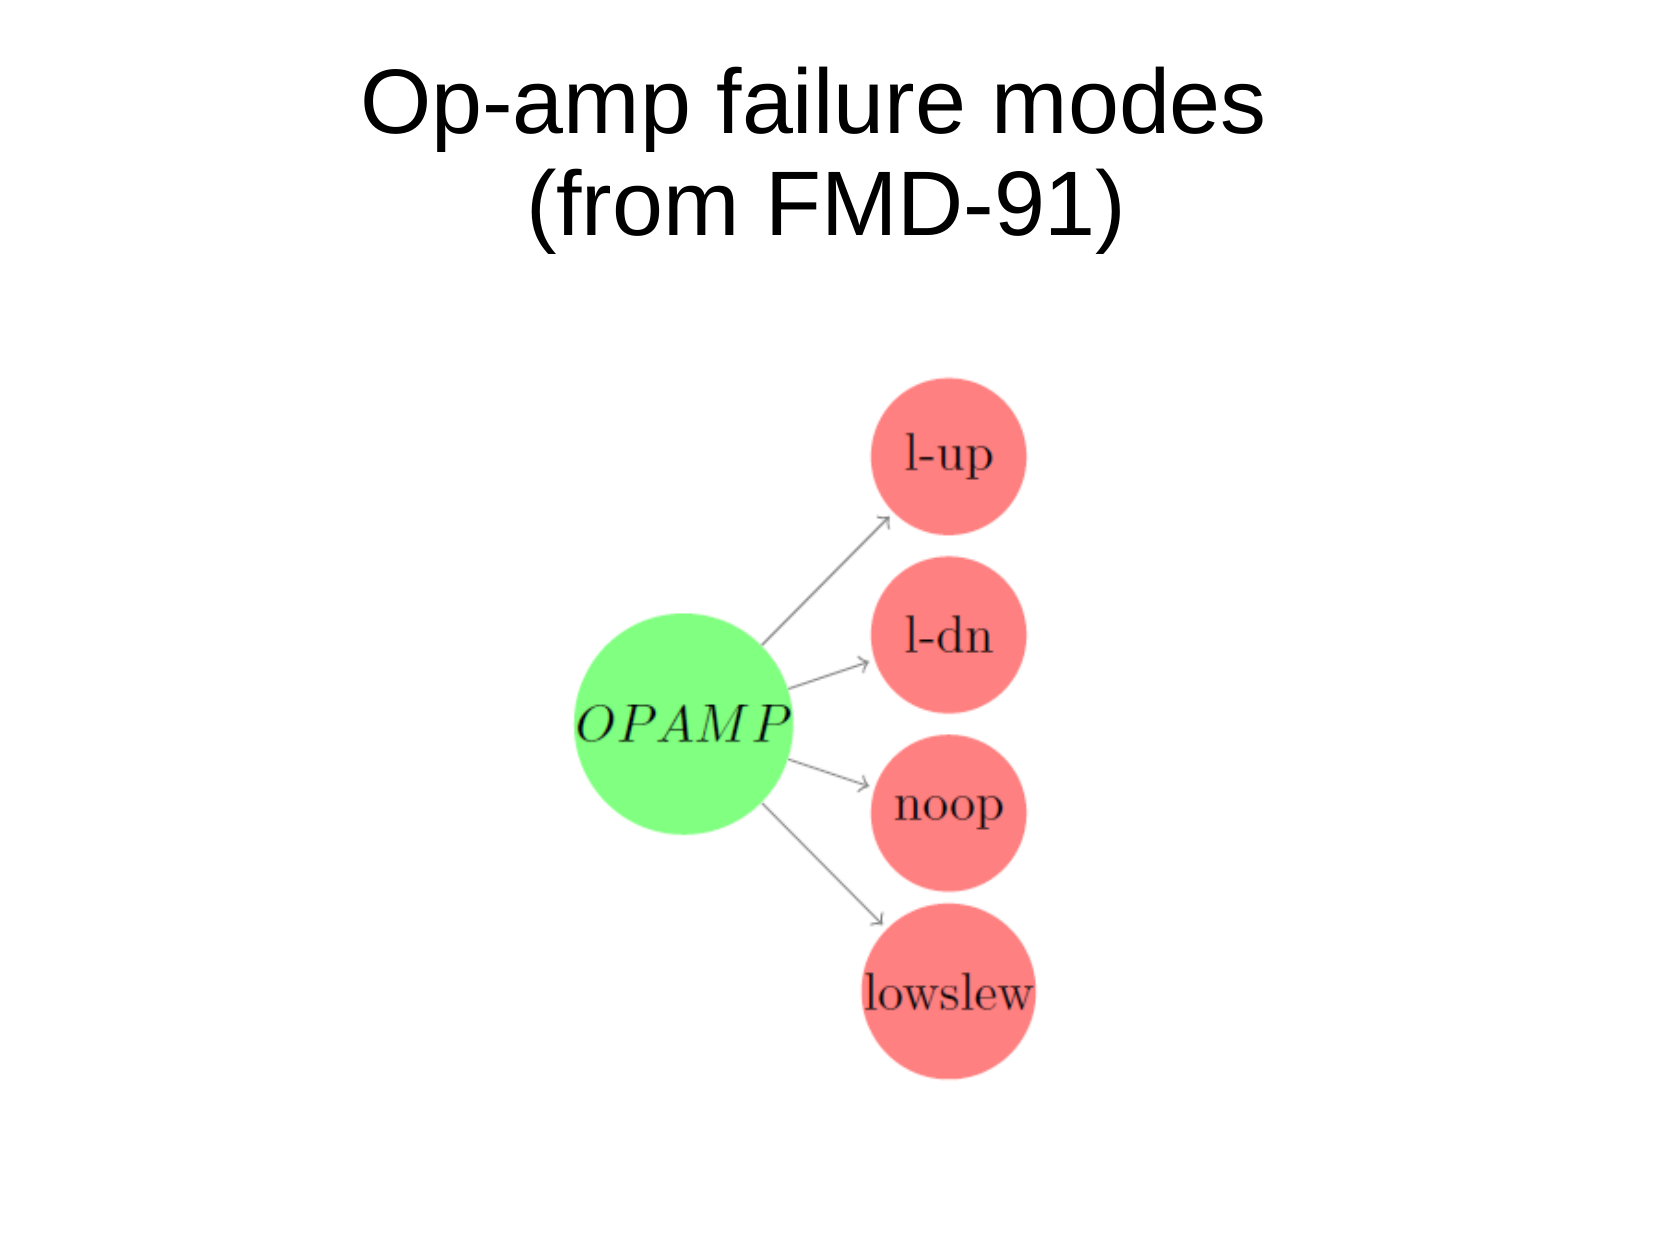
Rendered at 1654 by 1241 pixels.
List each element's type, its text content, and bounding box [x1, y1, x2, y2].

picture [523, 290, 1130, 1109]
title Op-amp failure modes (from FMD-91) [82, 49, 1571, 257]
